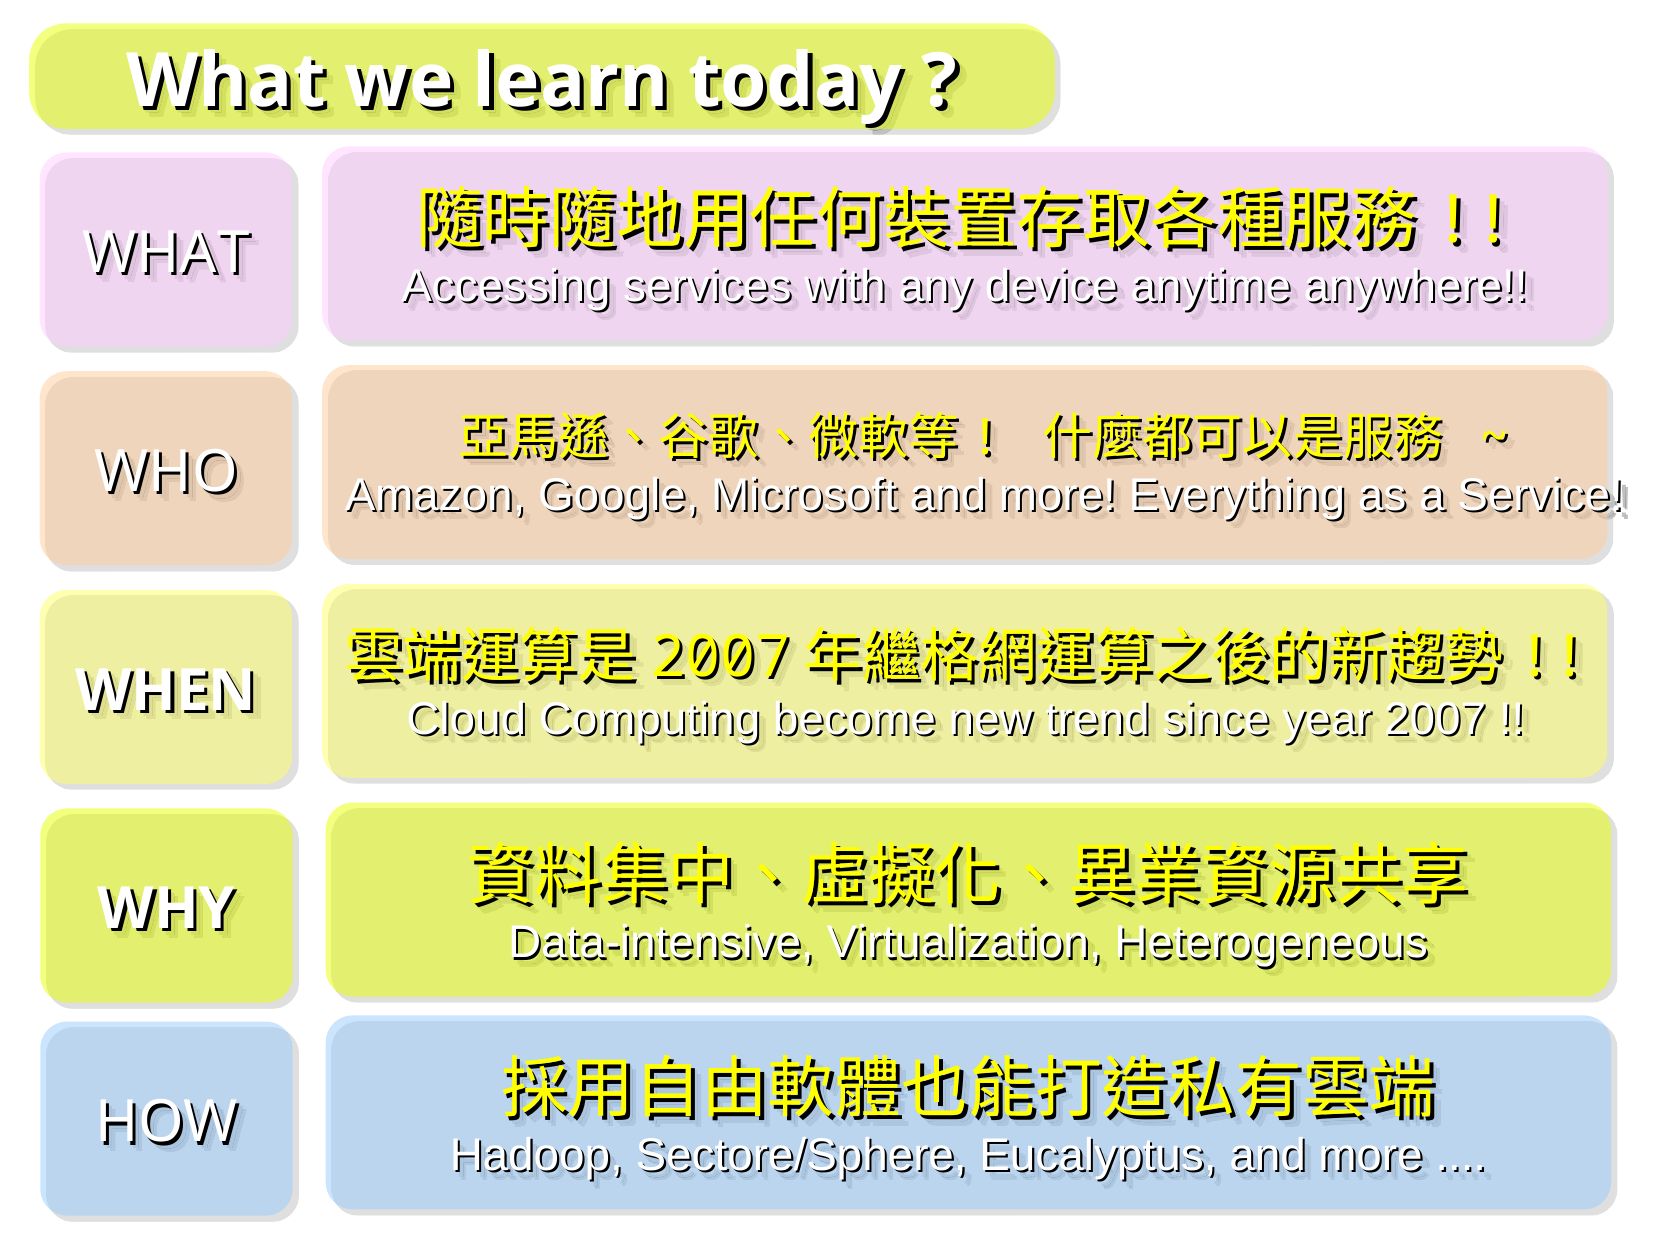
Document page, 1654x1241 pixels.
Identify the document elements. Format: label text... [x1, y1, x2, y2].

text_box 亞馬遜、谷歌、微軟等! 什麼都可以是服務 ~ Amazon, Google, Microsoft and more! Everything as a Service! [322, 365, 1608, 560]
text_box 資料集中、虛擬化、異業資源共享 Data-intensive, Virtualization, Heterogeneous [325, 802, 1612, 997]
text_box HOW [40, 1021, 293, 1216]
text_box What we learn today ? [29, 23, 1055, 129]
text_box 雲端運算是2007年繼格網運算之後的新趨勢!! Cloud Computing become new trend since year 2007 !! [322, 583, 1608, 778]
text_box 採用自由軟體也能打造私有雲端 Hadoop, Sectore/Sphere, Eucalyptus, and more .... [325, 1015, 1612, 1210]
text_box 隨時隨地用任何裝置存取各種服務!! Accessing services with any device anytime anywhere!! [322, 146, 1608, 341]
text_box WHAT [39, 152, 293, 347]
text_box WHY [40, 808, 293, 1003]
text_box WHEN [39, 589, 293, 785]
text_box WHO [39, 371, 293, 566]
